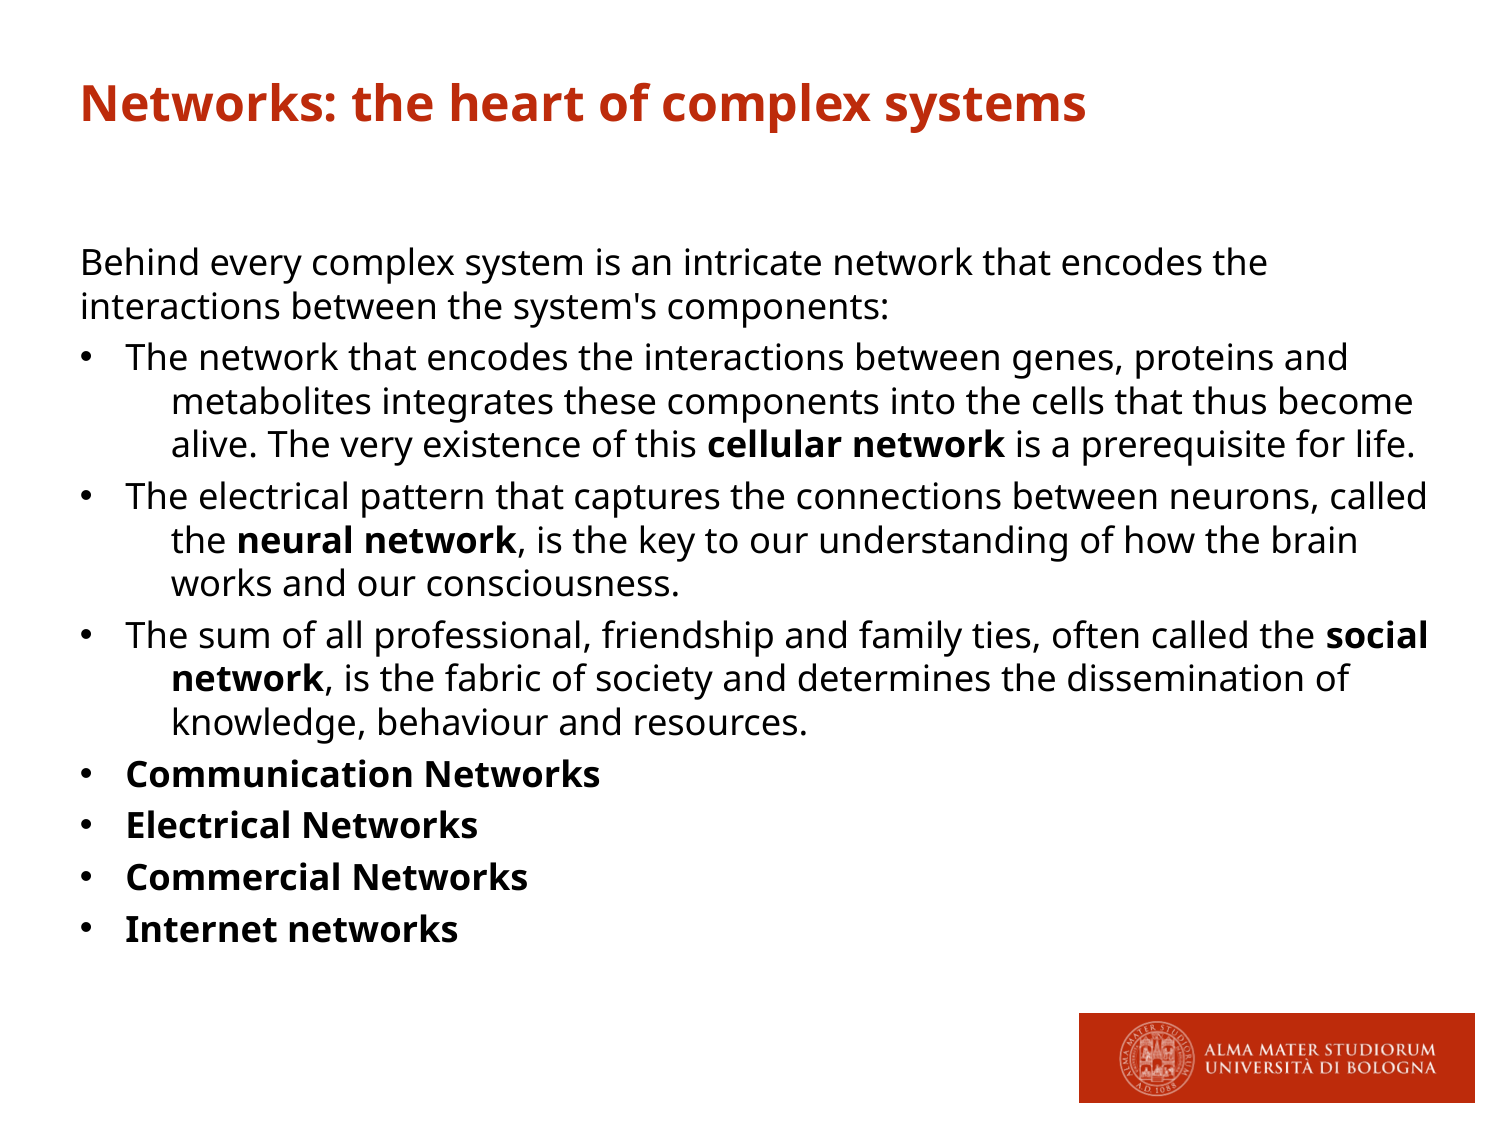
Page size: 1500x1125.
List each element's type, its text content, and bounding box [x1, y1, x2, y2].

list Behind every complex system is an intricate network that encodes the interactions between the system's components: The network that encodes the interactions between genes, proteins and metabolites integrates these components into the cells that thus become alive. The very existence of this cellular network is a prerequisite for life. The electrical pattern that captures the connections between neurons, called the neural network, is the key to our understanding of how the brain works and our consciousness. The sum of all professional, friendship and family ties, often called the social network, is the fabric of society and determines the dissemination of knowledge, behaviour and resources. Communication Networks Electrical Networks Commercial Networks Internet networks [64, 231, 1447, 988]
list Networks: the heart of complex systems [64, 78, 1447, 185]
